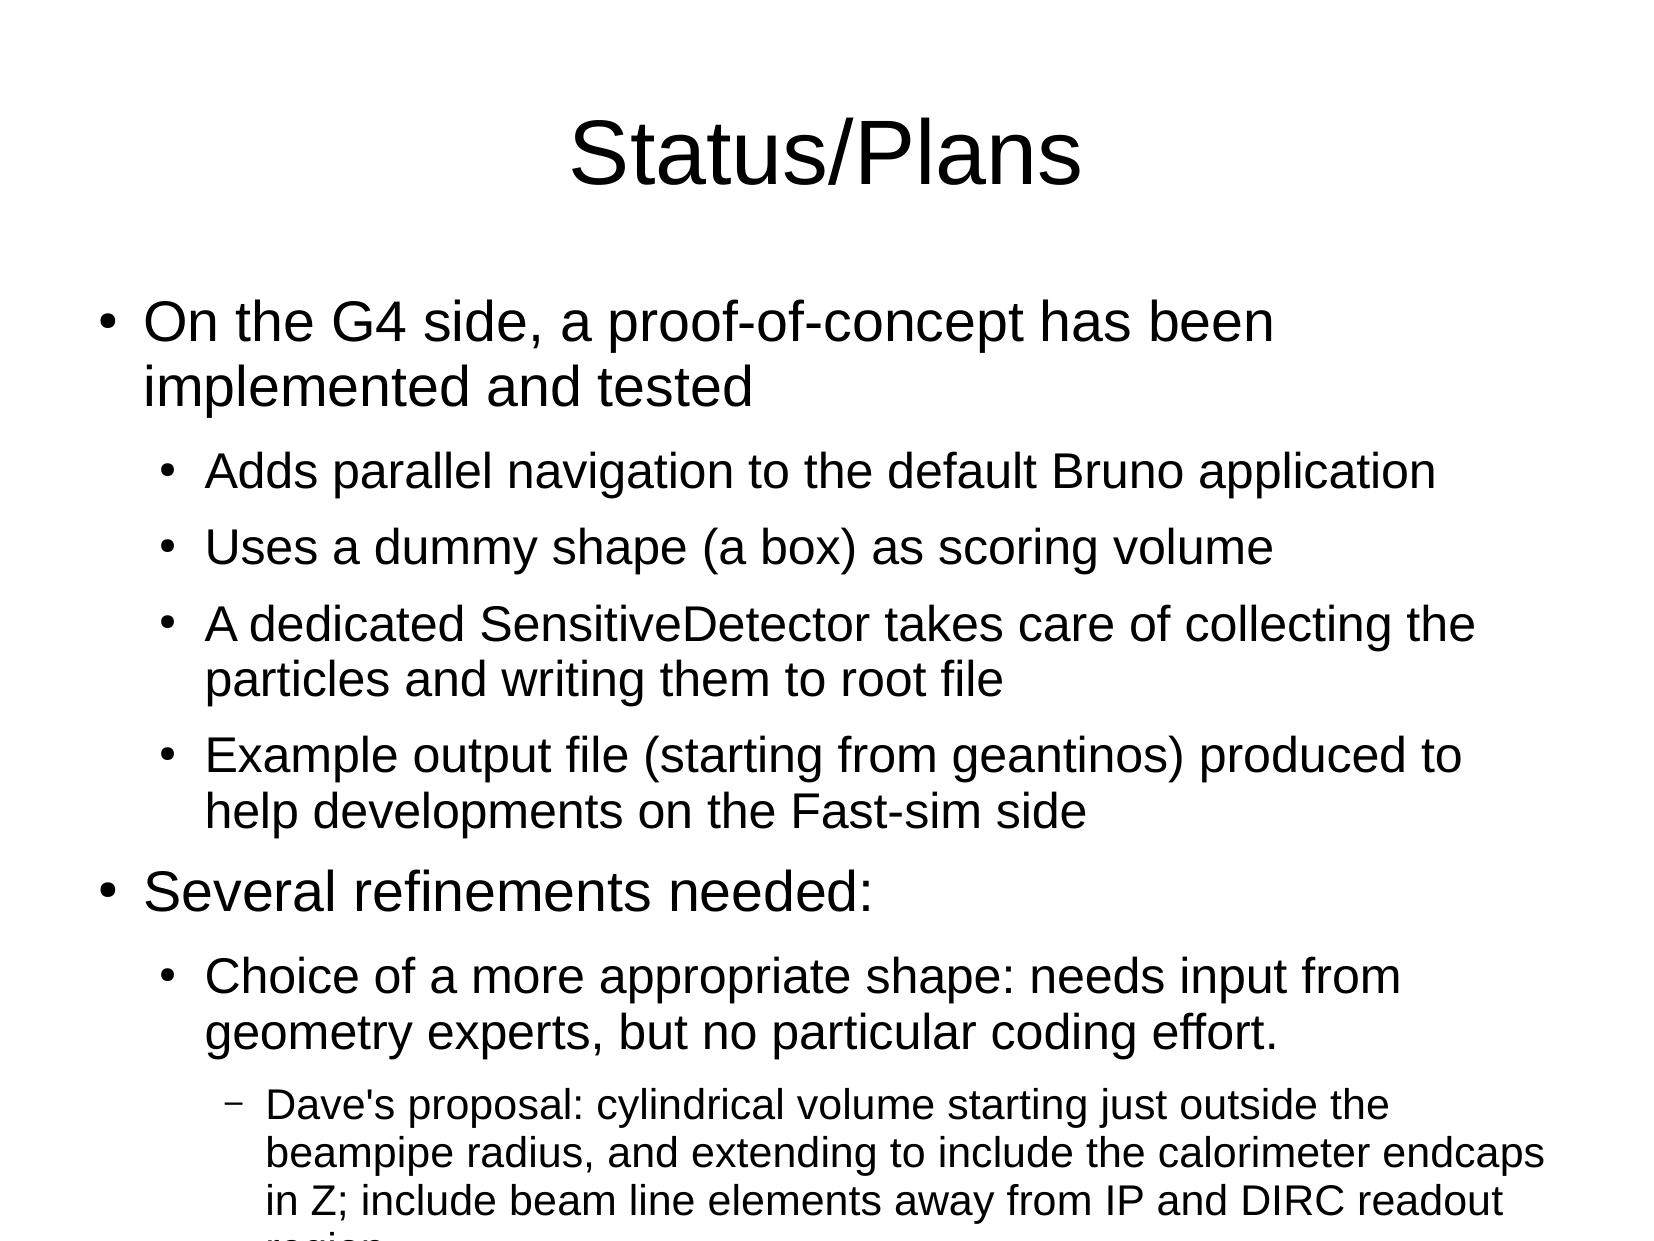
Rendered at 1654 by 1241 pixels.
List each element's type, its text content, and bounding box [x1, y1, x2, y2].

list On the G4 side, a proof-of-concept has been implemented and tested Adds parallel navigation to the default Bruno application Uses a dummy shape (a box) as scoring volume A dedicated SensitiveDetector takes care of collecting the particles and writing them to root file Example output file (starting from geantinos) produced to help developments on the Fast-sim side Several refinements needed: Choice of a more appropriate shape: needs input from geometry experts, but no particular coding effort. Dave's proposal: cylindrical volume starting just outside the beampipe radius, and extending to include the calorimeter endcaps in Z; include beam line elements away from IP and DIRC readout region Produce output files with real bg events [82, 290, 1571, 1241]
title Status/Plans [82, 56, 1571, 250]
